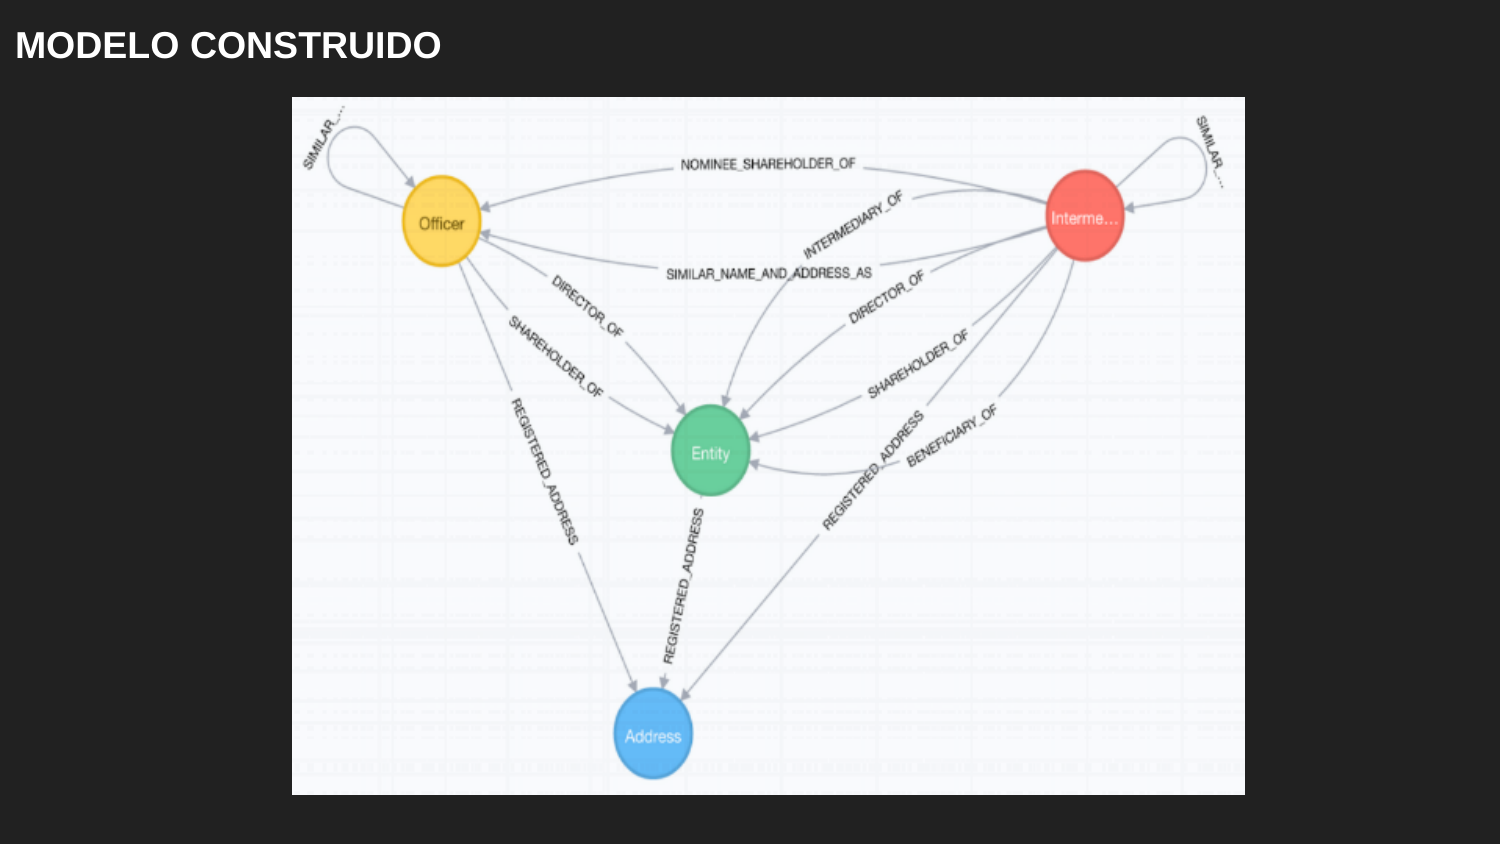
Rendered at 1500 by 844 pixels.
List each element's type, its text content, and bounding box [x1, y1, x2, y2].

text_box MODELO CONSTRUIDO [0, 5, 655, 83]
picture [292, 97, 1245, 795]
